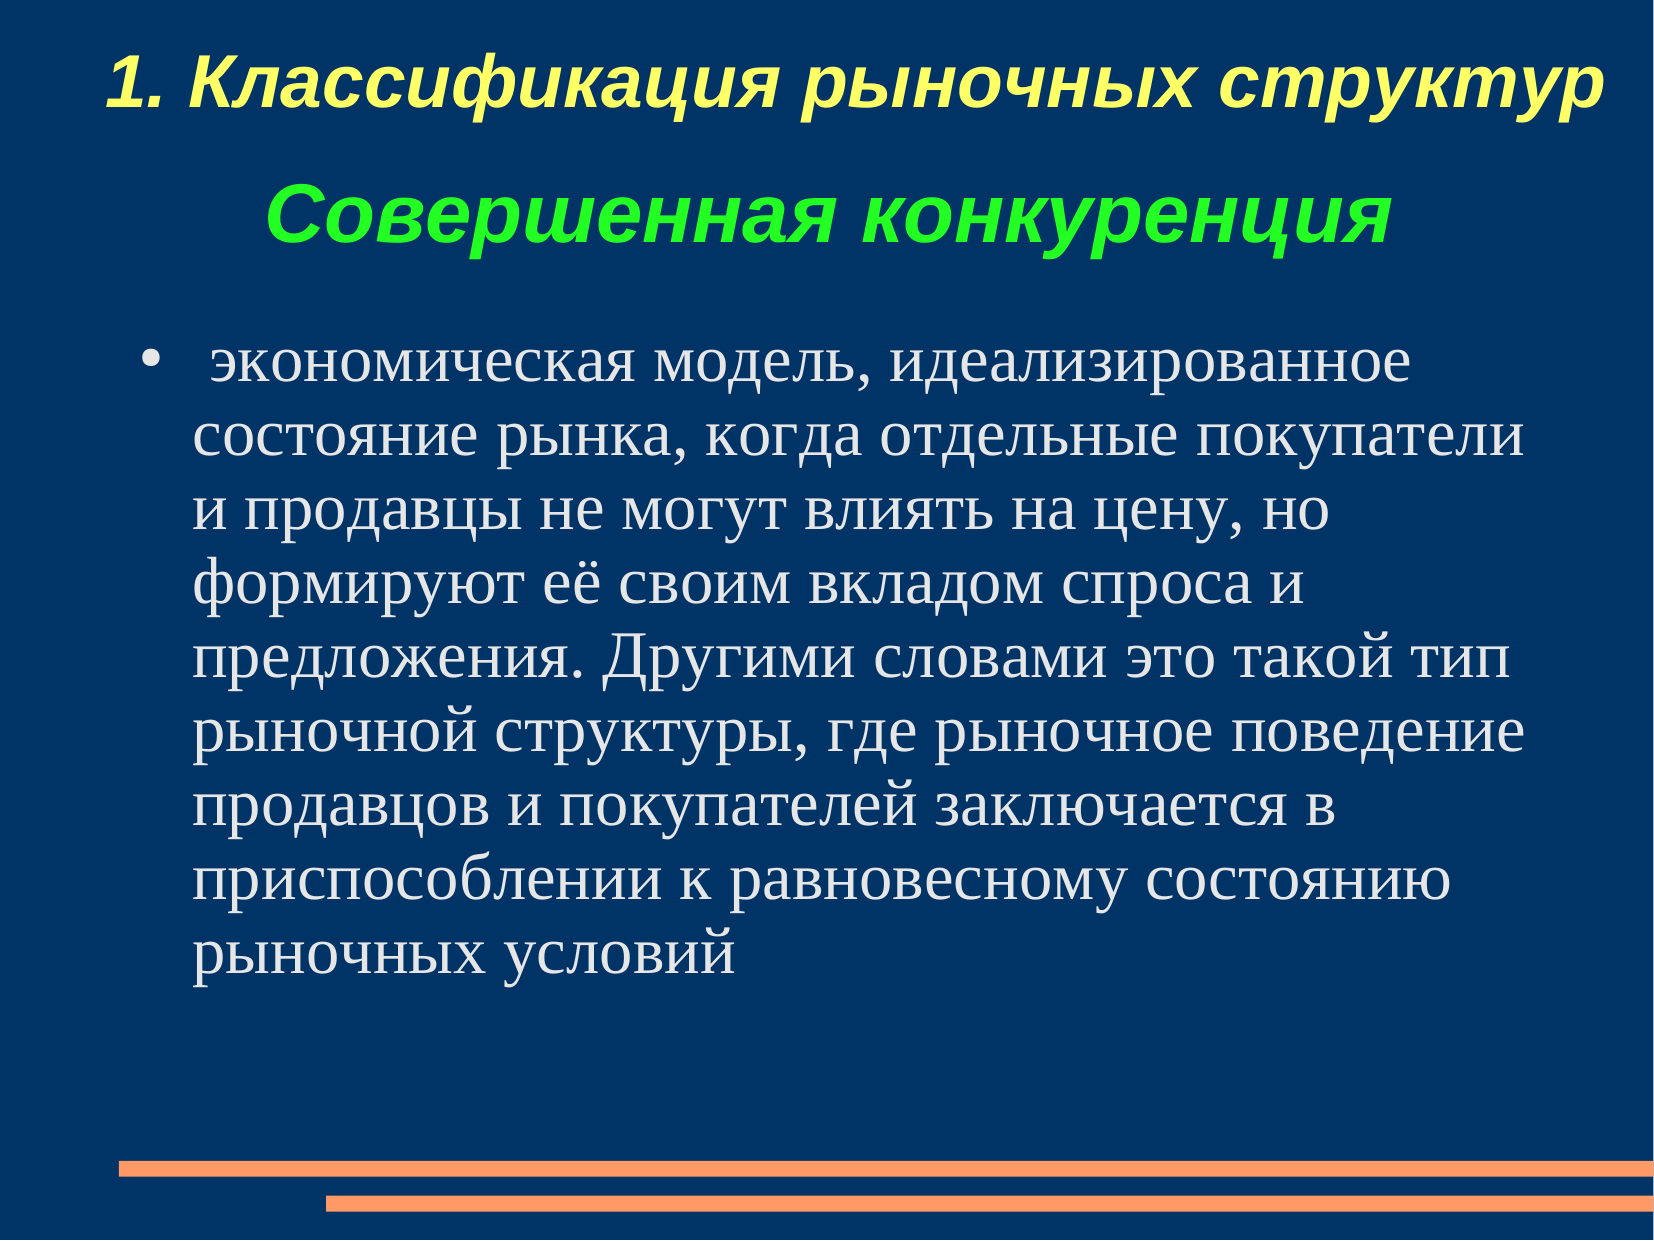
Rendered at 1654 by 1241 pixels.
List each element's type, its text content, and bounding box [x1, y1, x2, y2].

title Совершенная конкуренция [123, 148, 1536, 311]
title 1. Классификация рыночных структур [59, 14, 1654, 148]
list экономическая модель, идеализированное состояние рынка, когда отдельные покупатели и продавцы не могут влиять на цену, но формируют её своим вкладом спроса и предложения. Другими словами это такой тип рыночной структуры, где рыночное поведение продавцов и покупателей заключается в приспособлении к равновесному состоянию рыночных условий [121, 321, 1561, 1118]
